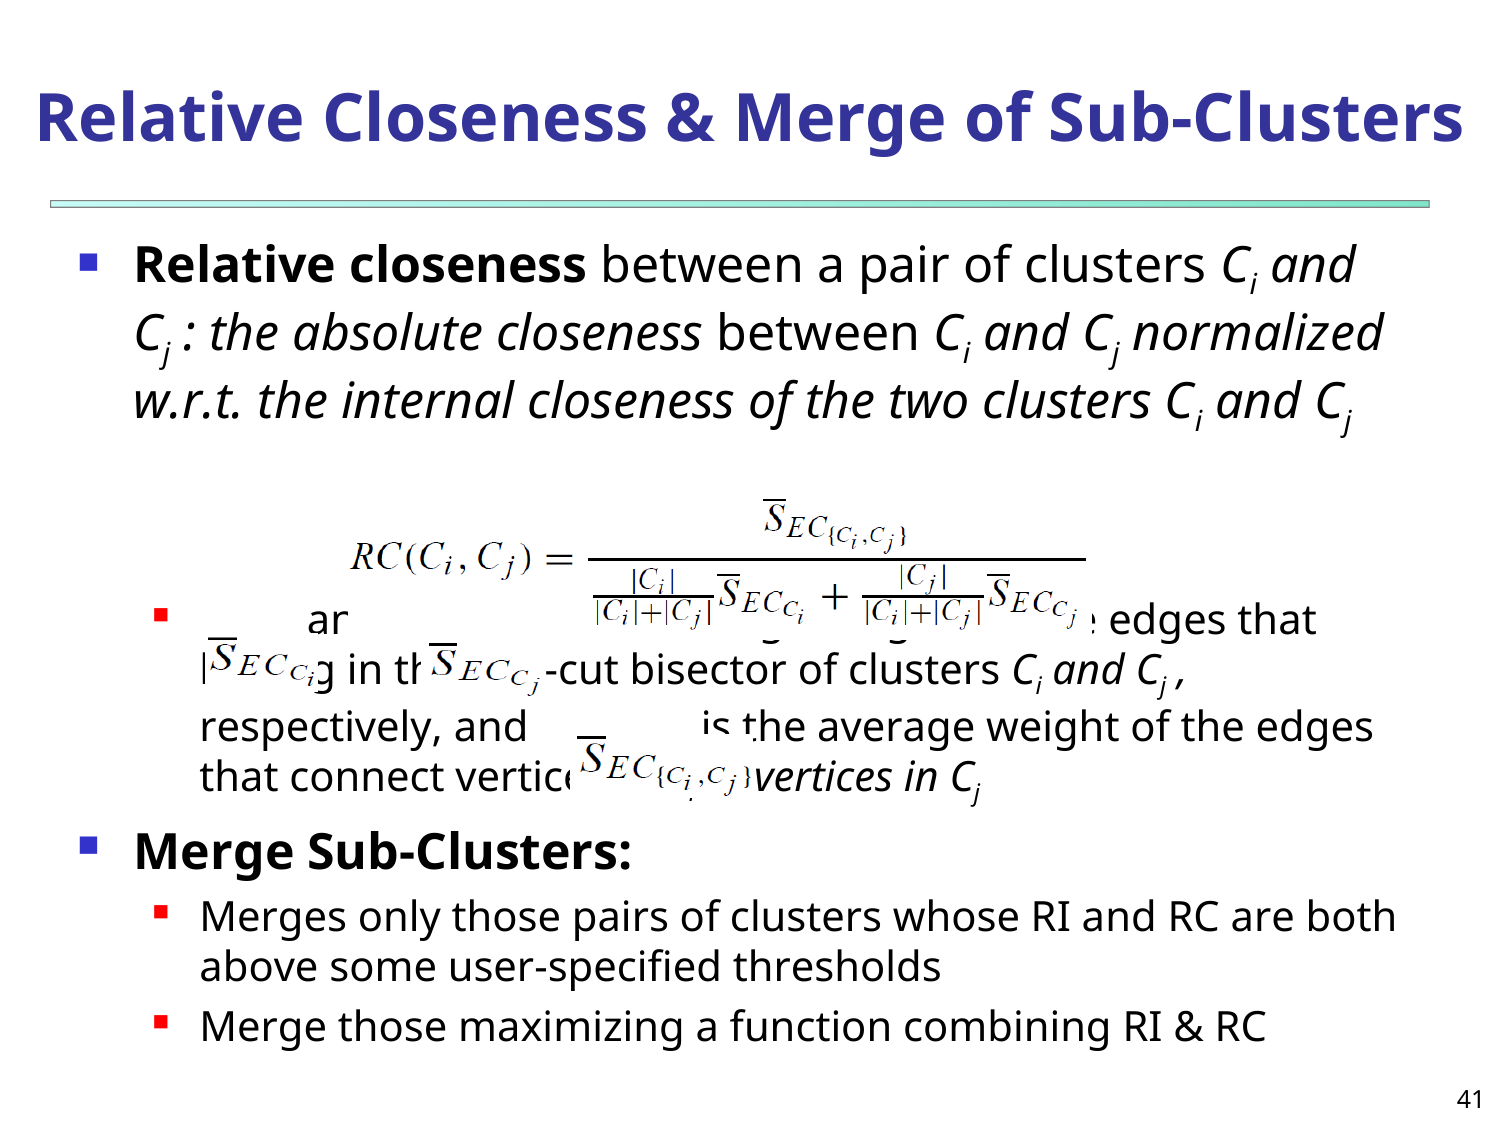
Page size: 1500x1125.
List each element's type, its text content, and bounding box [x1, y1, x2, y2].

picture [348, 489, 1092, 698]
text_box <number> [1187, 1062, 1500, 1125]
picture [570, 734, 753, 798]
list Relative closeness between a pair of clusters Ci and Cj : the absolute closeness between Ci and Cj normalized w.r.t. the internal closeness of the two clusters Ci and Cj and are the average weights of the edges that belong in the min-cut bisector of clusters Ci and Cj , respectively, and is the average weight of the edges that connect vertices in Ci to vertices in Cj Merge Sub-Clusters: Merges only those pairs of clusters whose RI and RC are both above some user-specified thresholds Merge those maximizing a function combining RI & RC [62, 224, 1438, 1125]
picture [205, 633, 318, 692]
title Relative Closeness & Merge of Sub-Clusters [0, 0, 1500, 163]
